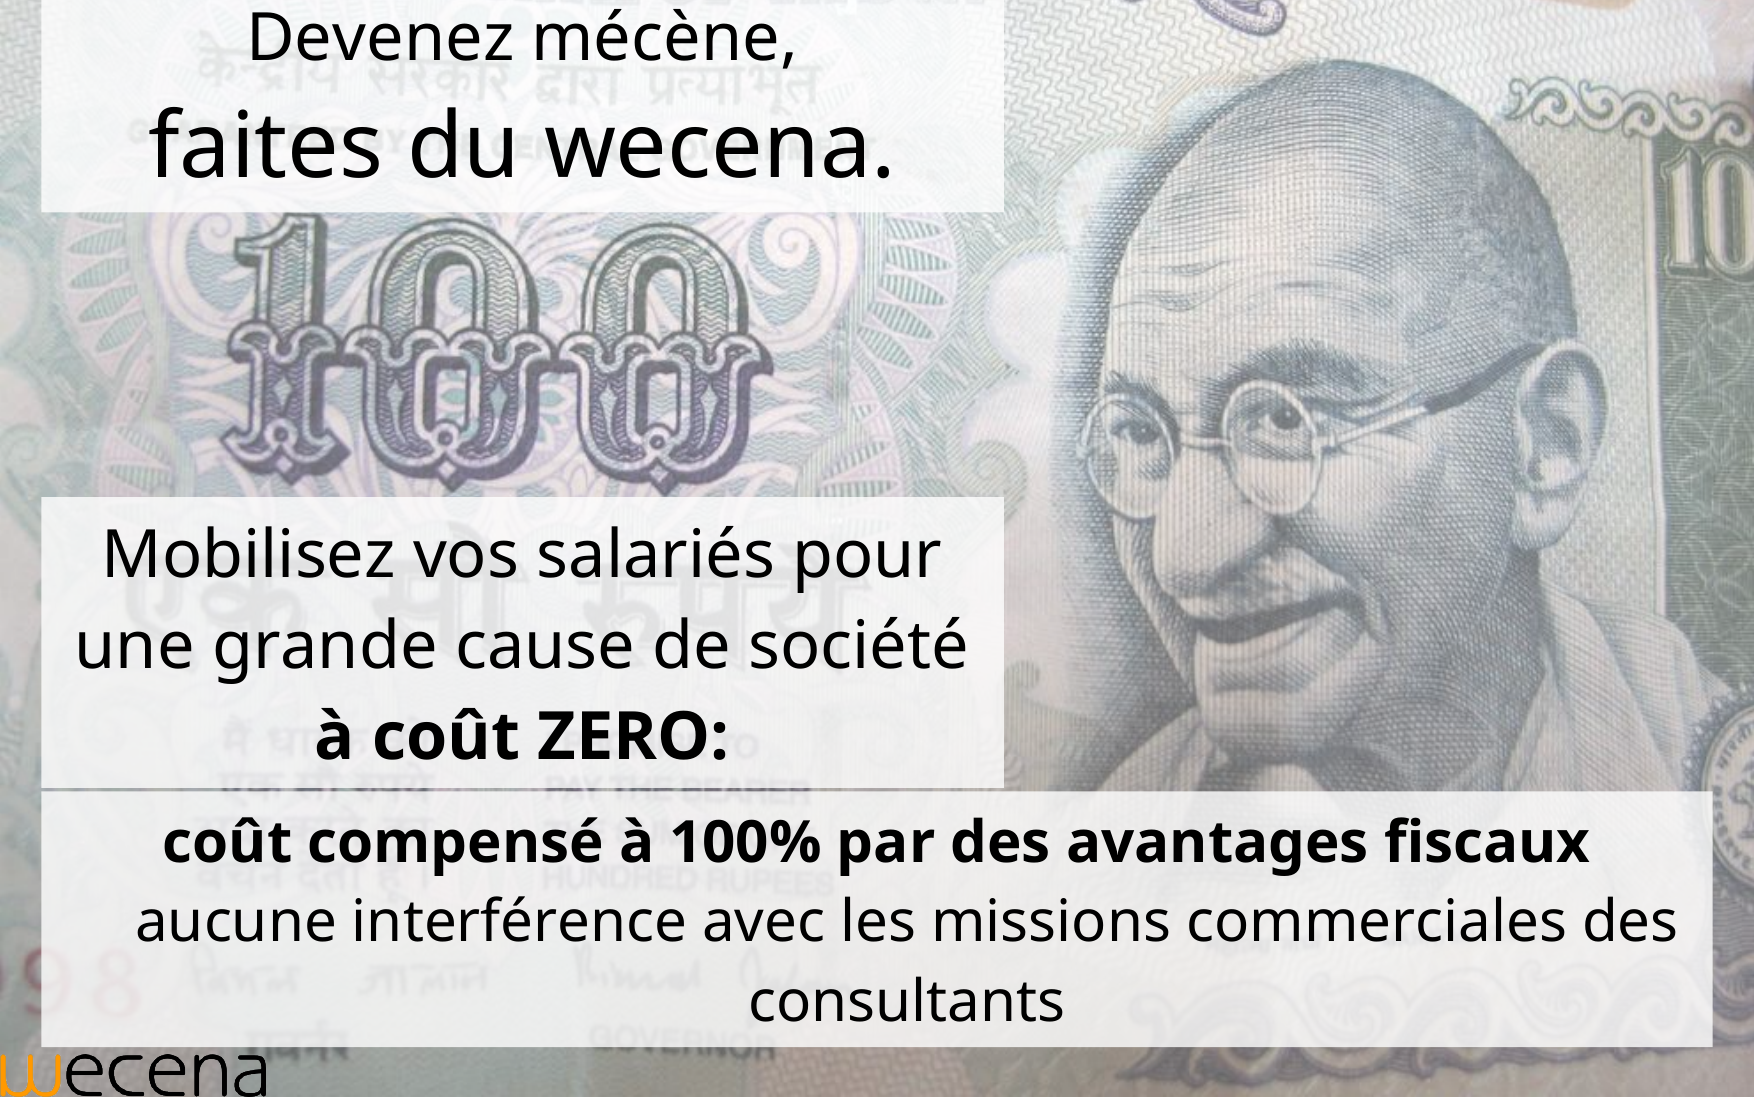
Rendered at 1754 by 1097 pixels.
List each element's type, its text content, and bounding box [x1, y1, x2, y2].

title Devenez mécène, faites du wecena. [41, 0, 1004, 200]
picture [0, 0, 1754, 1097]
title Mobilisez vos salariés pour une grande cause de société à coût ZERO: [41, 497, 1004, 788]
title coût compensé à 100% par des avantages fiscaux aucune interférence avec les missions commerciales des consultants [41, 791, 1713, 1048]
